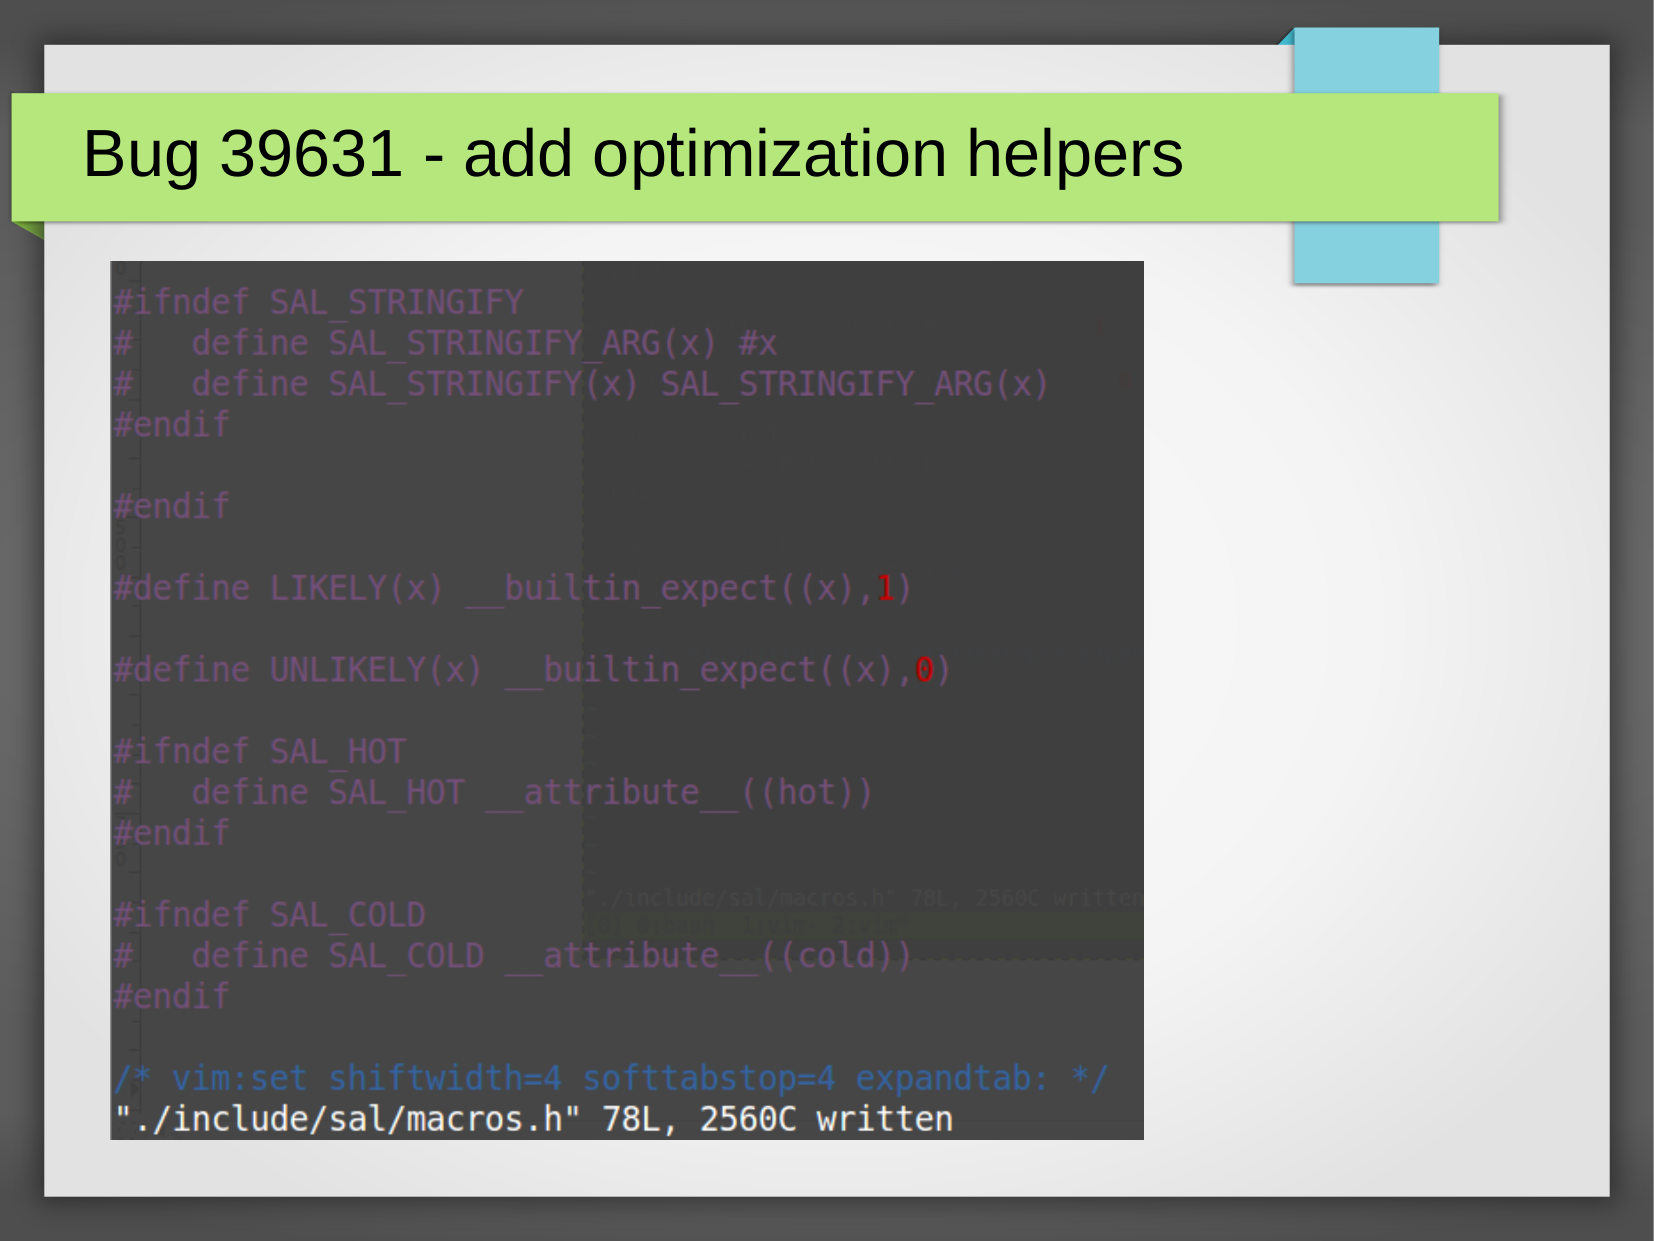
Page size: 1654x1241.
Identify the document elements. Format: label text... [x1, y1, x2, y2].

picture [0, 0, 1654, 1241]
title Bug 39631 - add optimization helpers [82, 94, 1264, 213]
